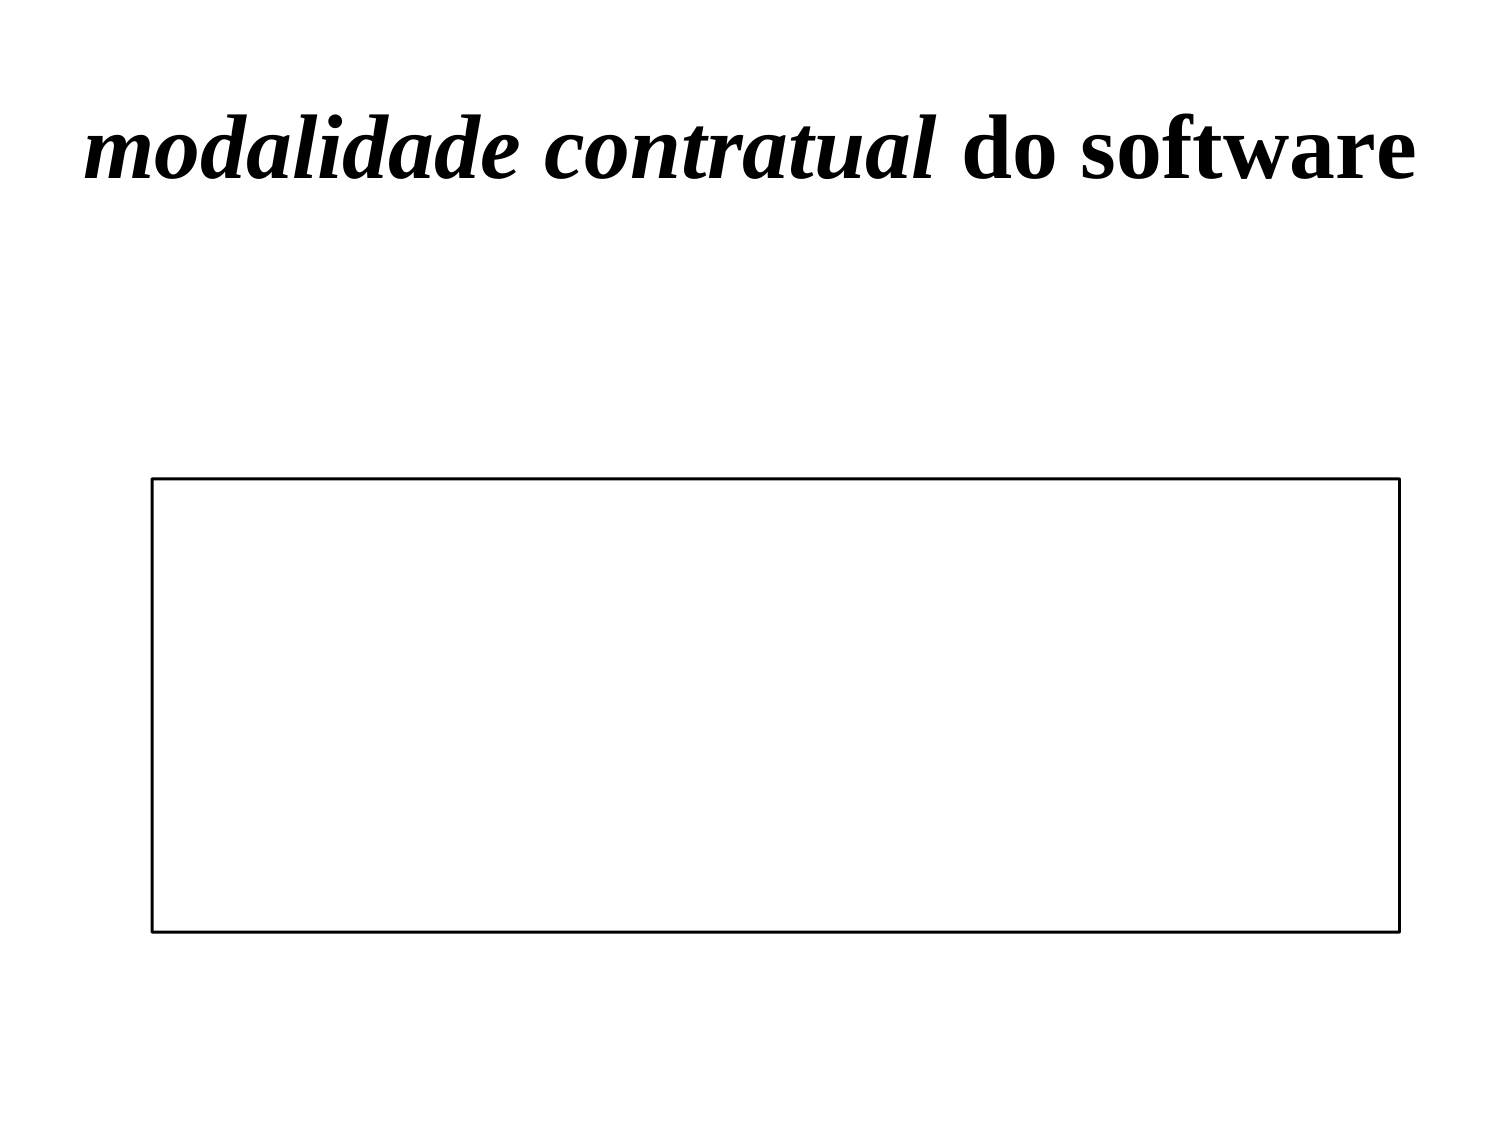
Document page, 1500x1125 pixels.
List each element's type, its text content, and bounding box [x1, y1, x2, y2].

text_box De cunho comercial, industrial ou consumista Derivada do instrumento jurídico que o licencia [152, 478, 1400, 991]
title modalidade contratual do software [45, 78, 1455, 218]
